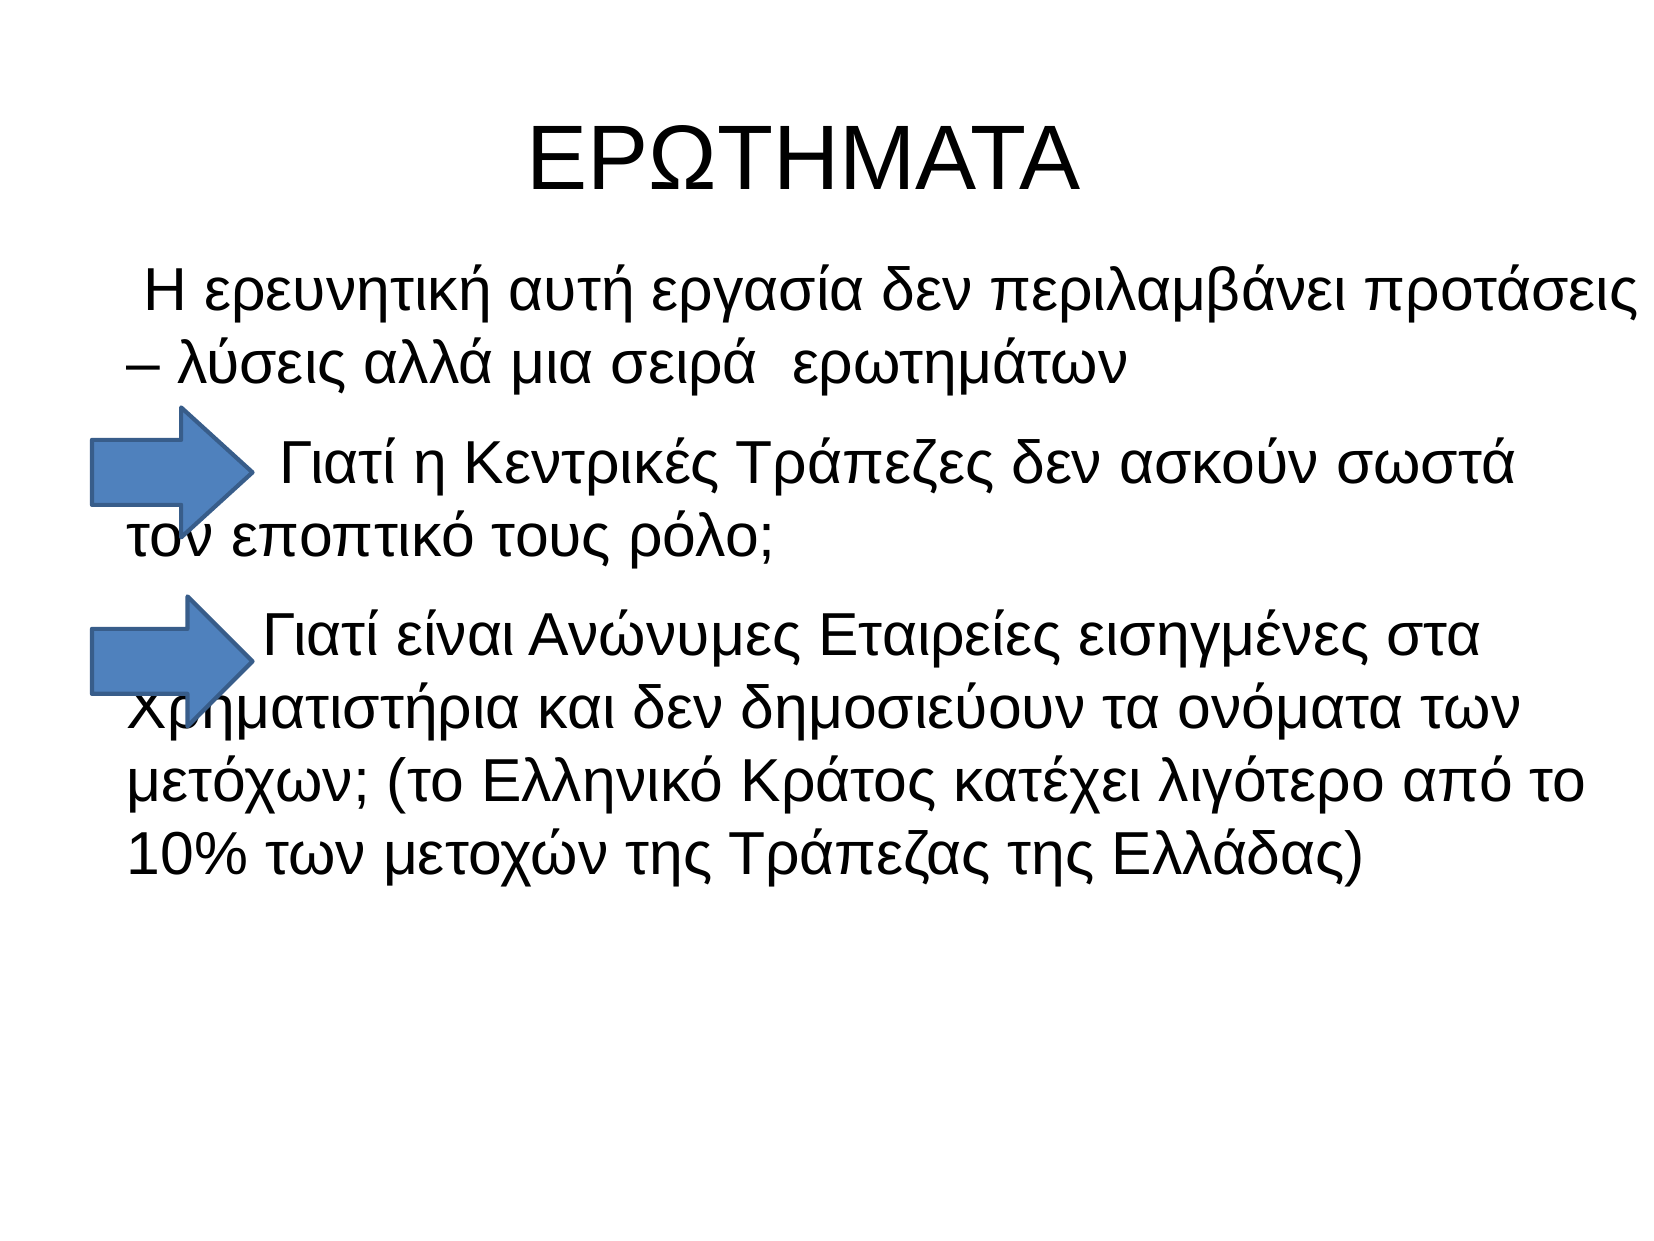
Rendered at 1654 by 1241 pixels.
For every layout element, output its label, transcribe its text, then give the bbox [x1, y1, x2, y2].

title ΕΡΩΤΗΜΑΤΑ [82, 49, 1571, 257]
list Η ερευνητική αυτή εργασία δεν περιλαμβάνει προτάσεις – λύσεις αλλά μια σειρά ερωτημάτων Γιατί η Κεντρικές Τράπεζες δεν ασκούν σωστά τον εποπτικό τους ρόλο; Γιατί είναι Ανώνυμες Εταιρείες εισηγμένες στα Χρηματιστήρια και δεν δημοσιεύουν τα ονόματα των μετόχων; (το Ελληνικό Κράτος κατέχει λιγότερο από το 10% των μετοχών της Τράπεζας της Ελλάδας) [94, 250, 1654, 1094]
text_box [91, 596, 253, 727]
text_box [91, 407, 253, 538]
